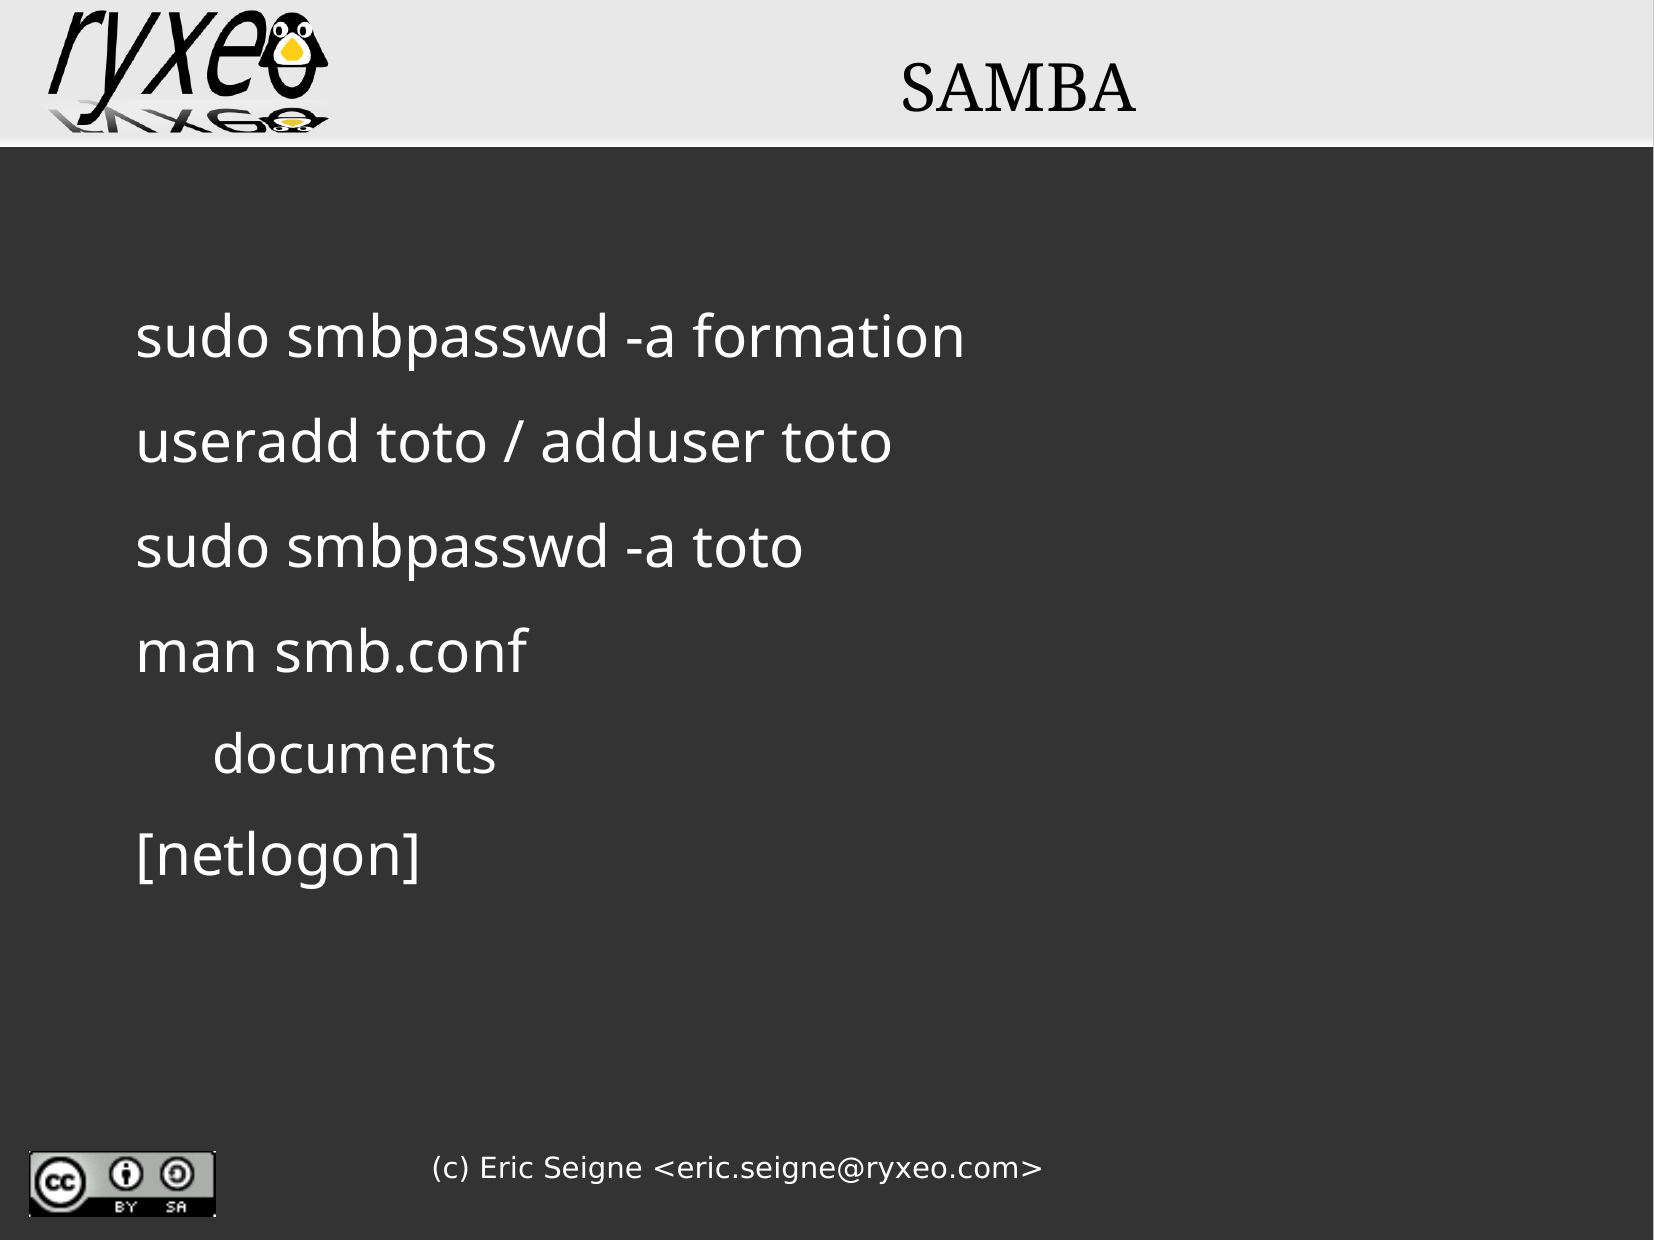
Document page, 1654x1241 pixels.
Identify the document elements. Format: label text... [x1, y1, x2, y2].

list sudo smbpasswd -a formation useradd toto / adduser toto sudo smbpasswd -a toto man smb.conf documents [netlogon] [118, 295, 1522, 1117]
picture [29, 1151, 216, 1217]
title SAMBA [442, 29, 1595, 142]
picture [0, 0, 1654, 147]
